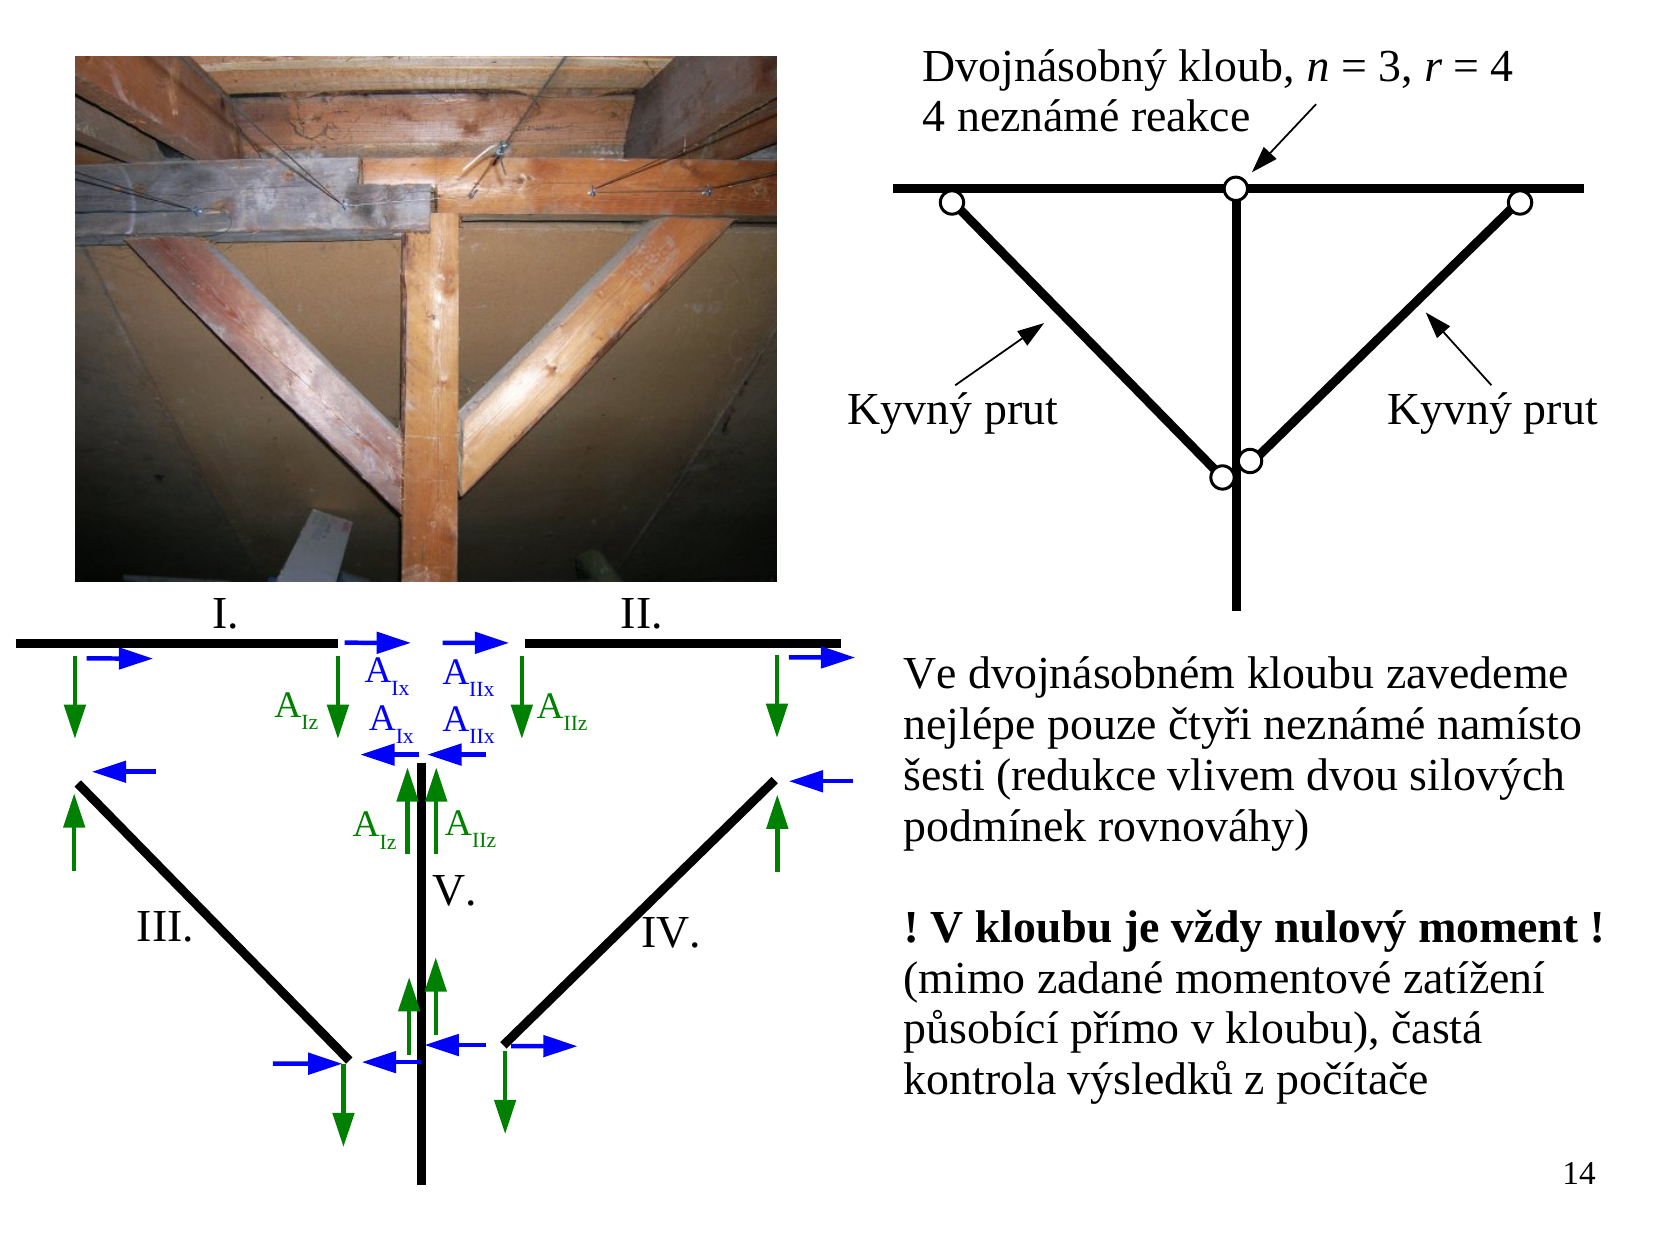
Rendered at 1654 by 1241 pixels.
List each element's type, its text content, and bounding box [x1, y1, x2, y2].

text_box AIIz [536, 684, 603, 738]
text_box AIz [352, 803, 412, 857]
text_box AIIx [442, 697, 508, 751]
text_box III. [122, 892, 224, 964]
text_box AIIx [442, 650, 516, 704]
text_box [1224, 177, 1248, 201]
text_box [1210, 465, 1235, 490]
text_box AIz [274, 683, 340, 738]
text_box I. [197, 582, 263, 651]
text_box [1508, 190, 1532, 215]
text_box IV. [626, 899, 728, 971]
text_box II. [606, 582, 687, 658]
text_box [1238, 449, 1262, 473]
picture [75, 56, 777, 582]
text_box V. [418, 856, 520, 928]
text_box Dvojnásobný kloub, n = 3, r = 4 4 neznámé reakce [907, 32, 1596, 159]
text_box Kyvný prut [832, 376, 1091, 447]
text_box AIx [368, 697, 435, 751]
text_box AIIz [445, 801, 509, 856]
text_box AIx [364, 649, 431, 703]
text_box Kyvný prut [1372, 376, 1630, 447]
text_box Ve dvojnásobném kloubu zavedeme nejlépe pouze čtyři neznámé namísto šesti (redukce vlivem dvou silových podmínek rovnováhy) ! V kloubu je vždy nulový moment ! (mimo zadané momentové zatížení působící přímo v kloubu), častá kontrola výsledků z počítače [888, 640, 1637, 1164]
text_box [940, 190, 964, 215]
